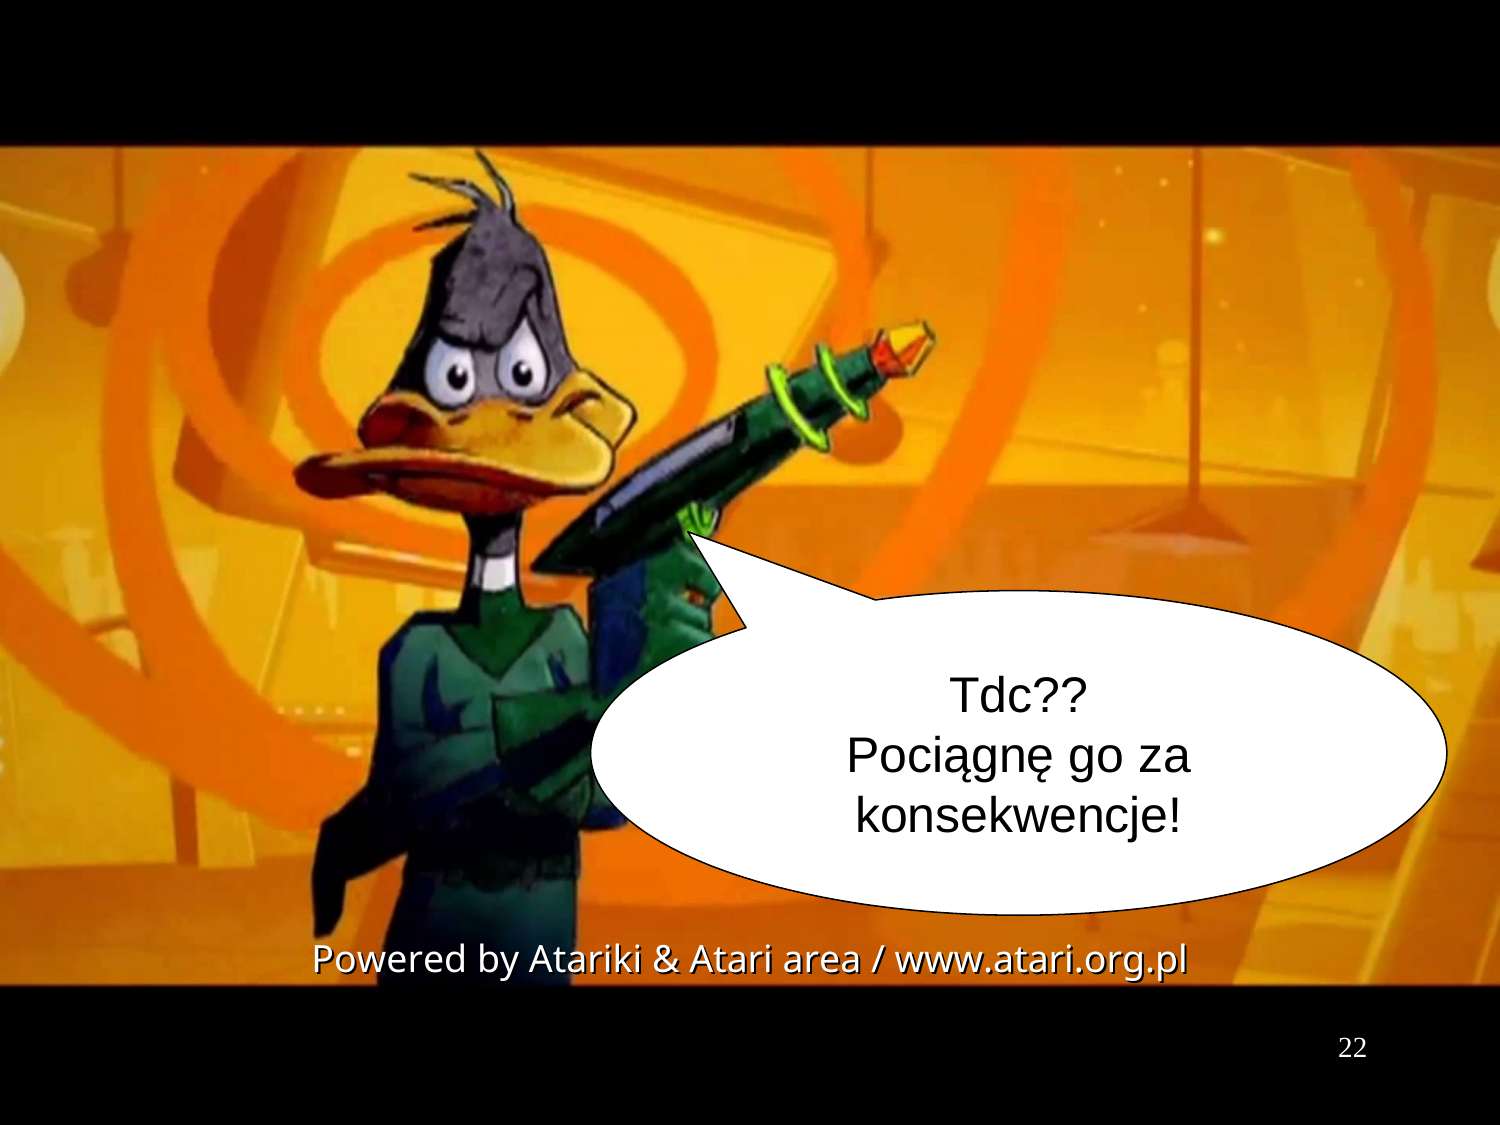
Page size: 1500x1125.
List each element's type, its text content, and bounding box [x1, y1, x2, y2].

text_box Tdc?? Pociągnę go za konsekwencje! [590, 531, 1447, 916]
picture [0, 139, 1500, 927]
text_box Powered by Atariki & Atari area / www.atari.org.pl [0, 927, 1500, 988]
